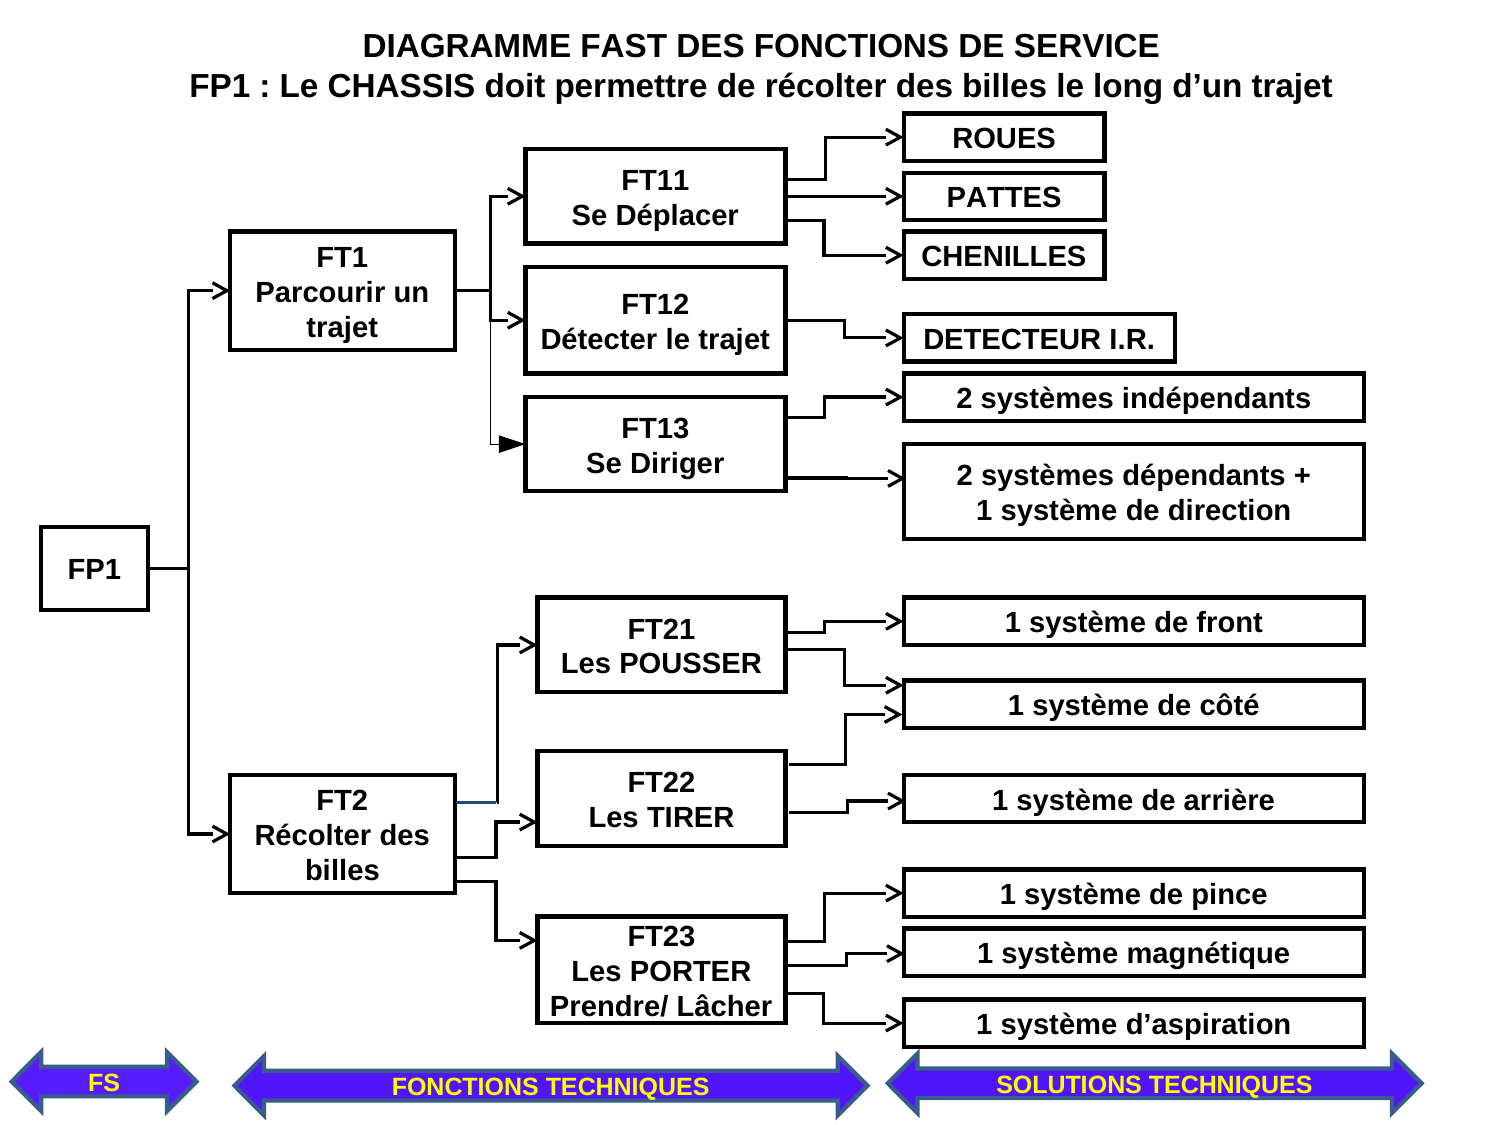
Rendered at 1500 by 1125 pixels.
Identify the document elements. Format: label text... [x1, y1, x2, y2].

text_box FT22 Les TIRER [537, 751, 786, 846]
text_box DETECTEUR I.R. [903, 314, 1176, 362]
text_box 1 système magnétique [903, 928, 1365, 976]
text_box ROUES [903, 113, 1105, 161]
text_box FT13 Se Diriger [525, 396, 786, 492]
text_box FT1 Parcourir un trajet [230, 231, 455, 350]
text_box FT11 Se Déplacer [525, 148, 786, 244]
text_box 1 système d’aspiration [903, 999, 1365, 1047]
text_box CHENILLES [903, 231, 1105, 279]
text_box FONCTIONS TECHNIQUES [234, 1055, 868, 1116]
text_box 2 systèmes dépendants + 1 système de direction [903, 444, 1365, 539]
text_box FP1 [41, 526, 148, 610]
text_box 1 système de côté [903, 680, 1365, 728]
text_box FT21 Les POUSSER [537, 597, 786, 693]
text_box SOLUTIONS TECHNIQUES [887, 1053, 1422, 1114]
text_box 1 système de front [903, 597, 1365, 646]
text_box FT23 Les PORTER Prendre/ Lâcher [537, 916, 786, 1023]
title DIAGRAMME FAST DES FONCTIONS DE SERVICE FP1 : Le CHASSIS doit permettre de récolter des billes le long d’un trajet [64, 16, 1459, 152]
text_box FT2 Récolter des billes [230, 774, 455, 894]
text_box FS [11, 1052, 197, 1112]
text_box 1 système de pince [903, 869, 1365, 917]
text_box FT12 Détecter le trajet [525, 266, 786, 374]
text_box 2 systèmes indépendants [903, 373, 1365, 421]
text_box 1 système de arrière [903, 774, 1365, 823]
text_box PATTES [903, 172, 1105, 220]
